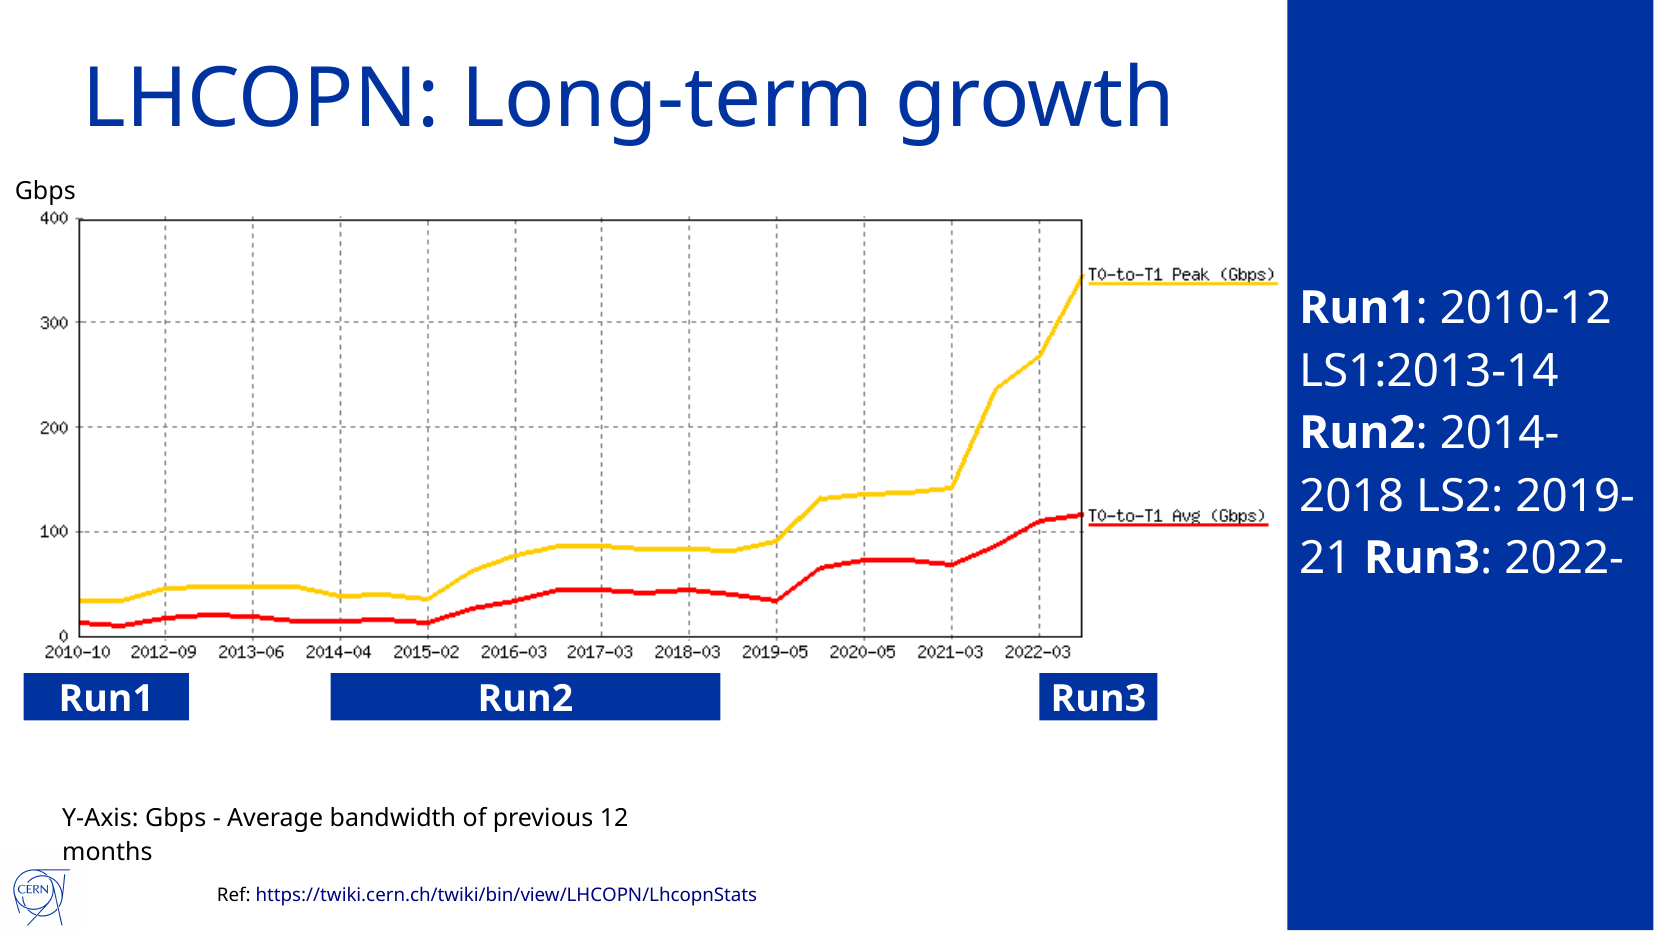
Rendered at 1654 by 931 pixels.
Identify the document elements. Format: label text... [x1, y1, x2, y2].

text_box Gbps [0, 165, 95, 212]
text_box Y-Axis: Gbps - Average bandwidth of previous 12 months [47, 792, 709, 839]
title LHCOPN: Long-term growth [82, 37, 1287, 193]
text_box Run2 [330, 673, 721, 721]
text_box Run3 [1039, 673, 1158, 721]
picture [0, 850, 127, 931]
list Run1: 2010-12 LS1:2013-14 Run2: 2014-2018 LS2: 2019-21 Run3: 2022- [1287, 0, 1654, 931]
text_box Ref: https://twiki.cern.ch/twiki/bin/view/LHCOPN/LhcopnStats [202, 873, 1287, 931]
text_box Run1 [23, 673, 189, 721]
picture [35, 204, 1286, 674]
